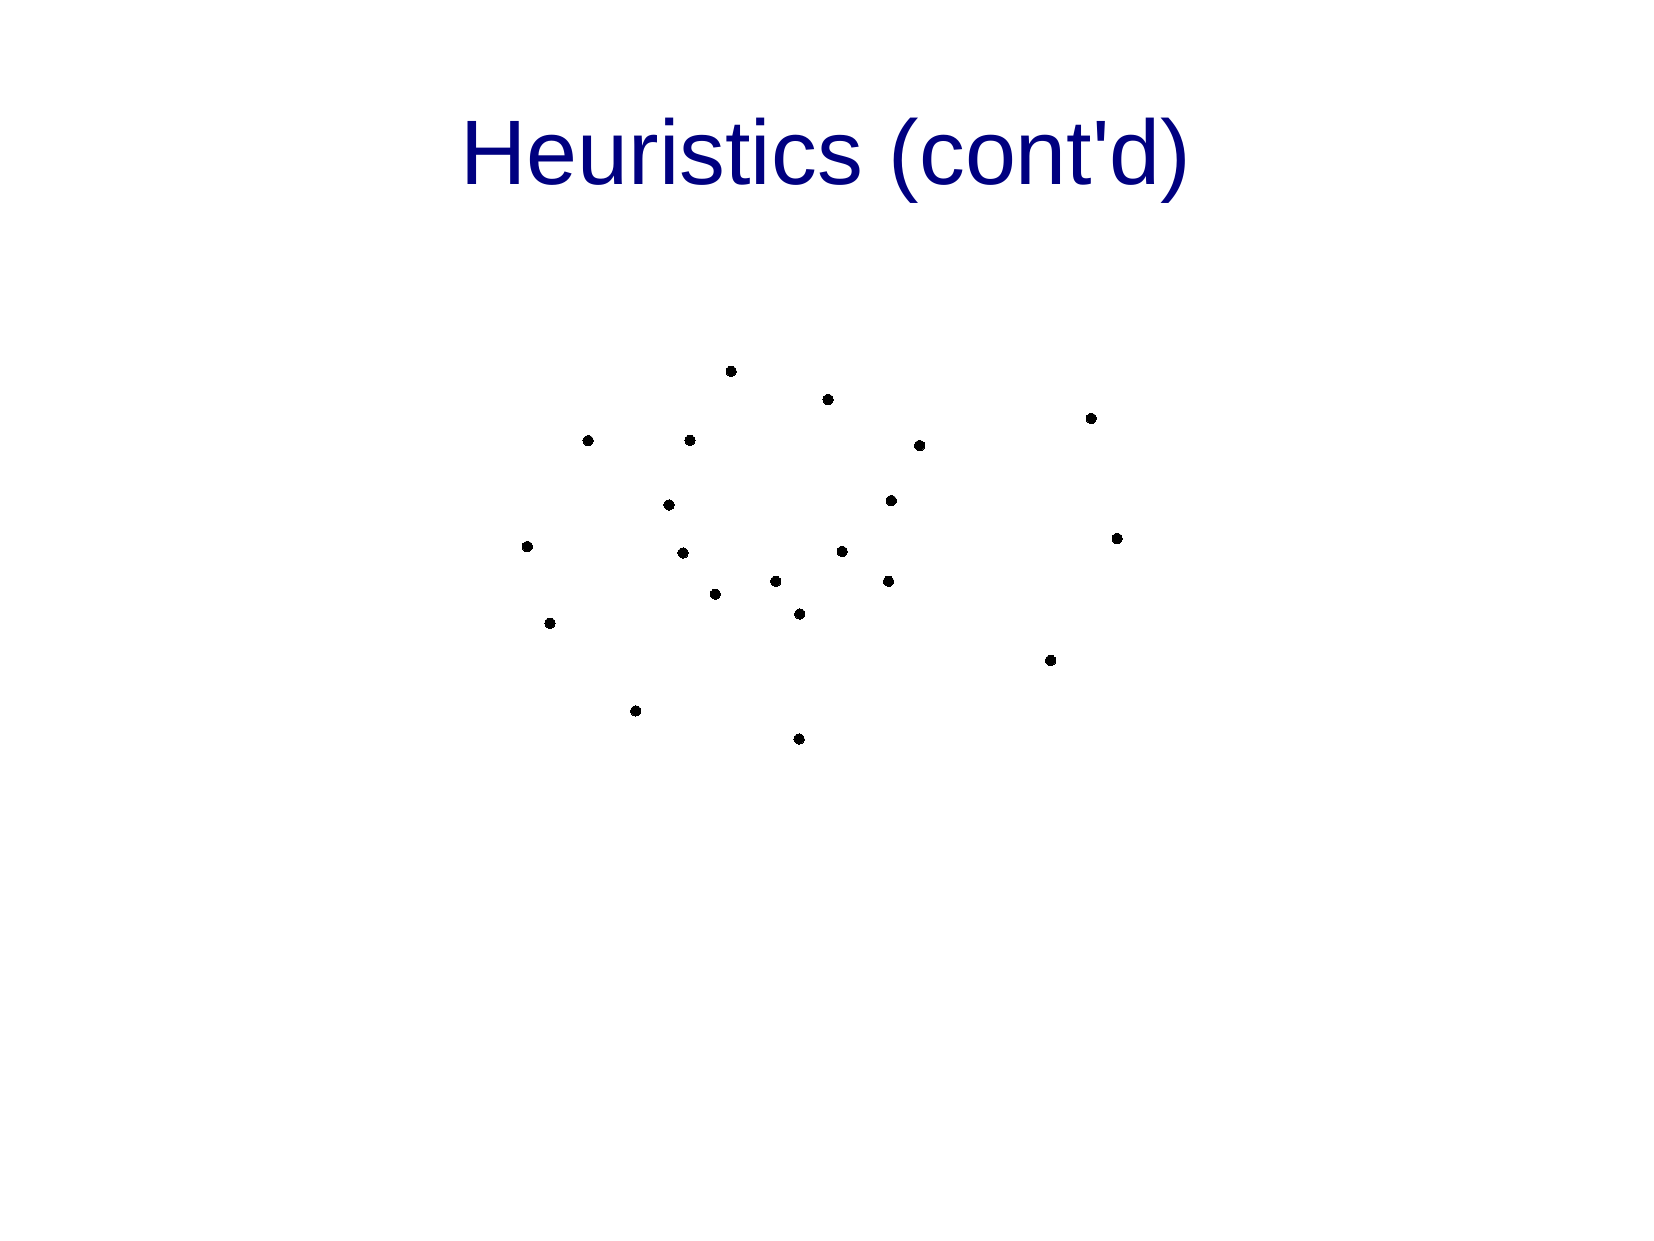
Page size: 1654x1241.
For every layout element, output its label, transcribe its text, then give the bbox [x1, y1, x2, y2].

text_box [1045, 655, 1056, 666]
text_box [886, 495, 897, 506]
text_box [793, 733, 805, 745]
title Heuristics (cont'd) [82, 49, 1571, 257]
text_box [770, 576, 781, 587]
text_box [1086, 413, 1097, 424]
text_box [544, 618, 556, 629]
text_box [1112, 533, 1123, 544]
text_box [684, 435, 696, 446]
text_box [582, 435, 594, 446]
text_box [522, 541, 533, 552]
text_box [710, 589, 721, 600]
text_box [726, 366, 737, 377]
text_box [663, 499, 675, 511]
text_box [822, 394, 834, 405]
text_box [914, 440, 925, 451]
text_box [883, 576, 894, 587]
text_box [677, 547, 689, 559]
text_box [837, 546, 848, 557]
text_box [794, 608, 805, 620]
text_box [630, 705, 641, 717]
